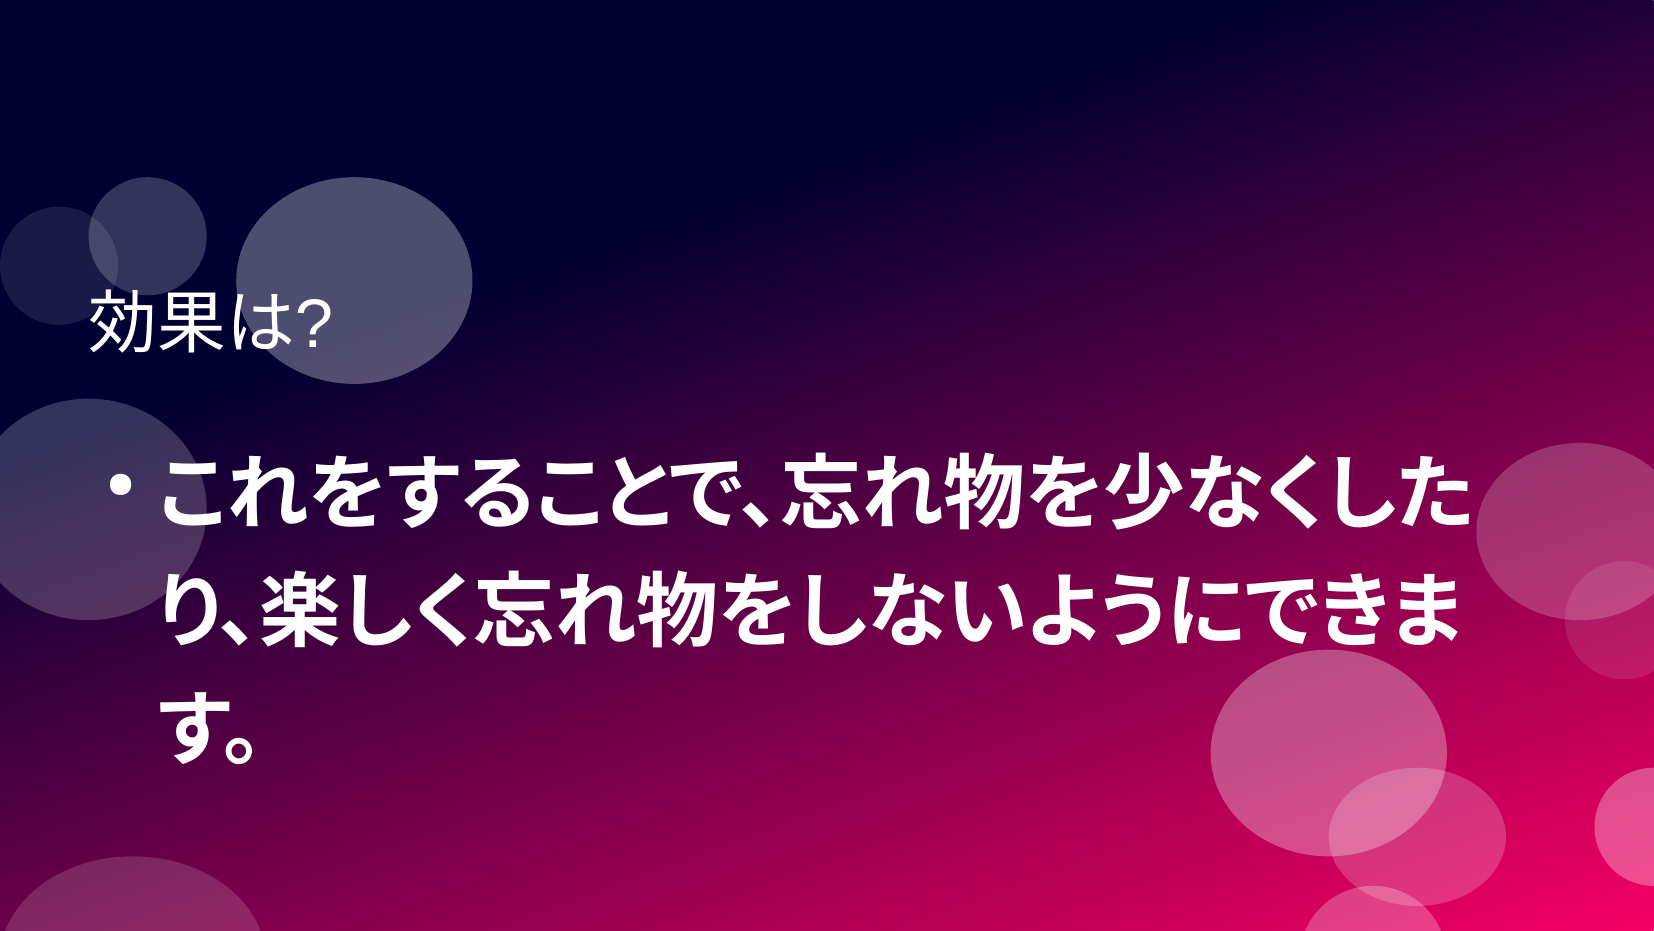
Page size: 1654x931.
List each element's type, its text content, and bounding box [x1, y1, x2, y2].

title 効果は? [88, 236, 1565, 399]
list これをすることで、忘れ物を少なくしたり、楽しく忘れ物をしないようにできます。 [88, 428, 1565, 783]
